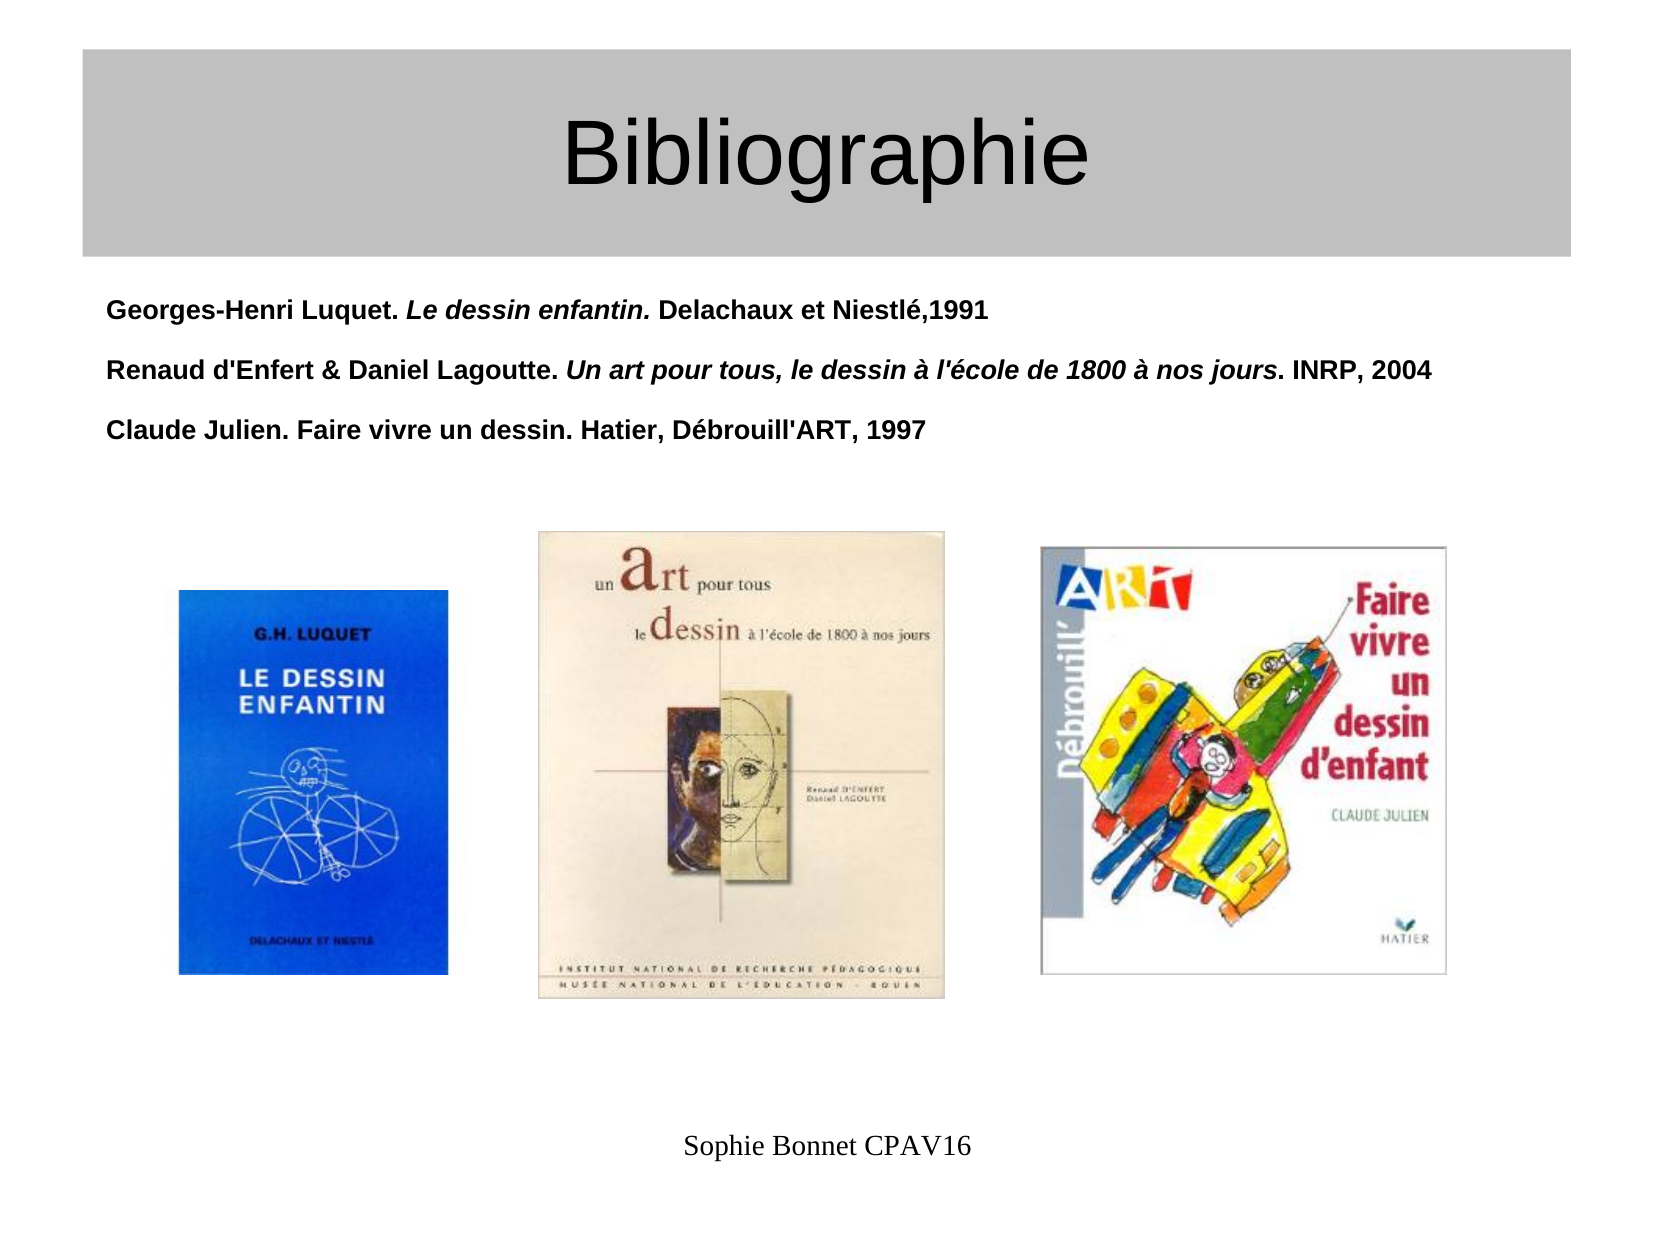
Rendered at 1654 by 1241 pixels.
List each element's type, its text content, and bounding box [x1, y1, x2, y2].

title Bibliographie [82, 49, 1571, 257]
picture [1040, 546, 1447, 975]
picture [538, 531, 945, 999]
list Georges-Henri Luquet. Le dessin enfantin. Delachaux et Niestlé,1991 Renaud d'Enfert & Daniel Lagoutte. Un art pour tous, le dessin à l'école de 1800 à nos jours. INRP, 2004 Claude Julien. Faire vivre un dessin. Hatier, Débrouill'ART, 1997 [88, 295, 1542, 1114]
picture [118, 590, 511, 975]
